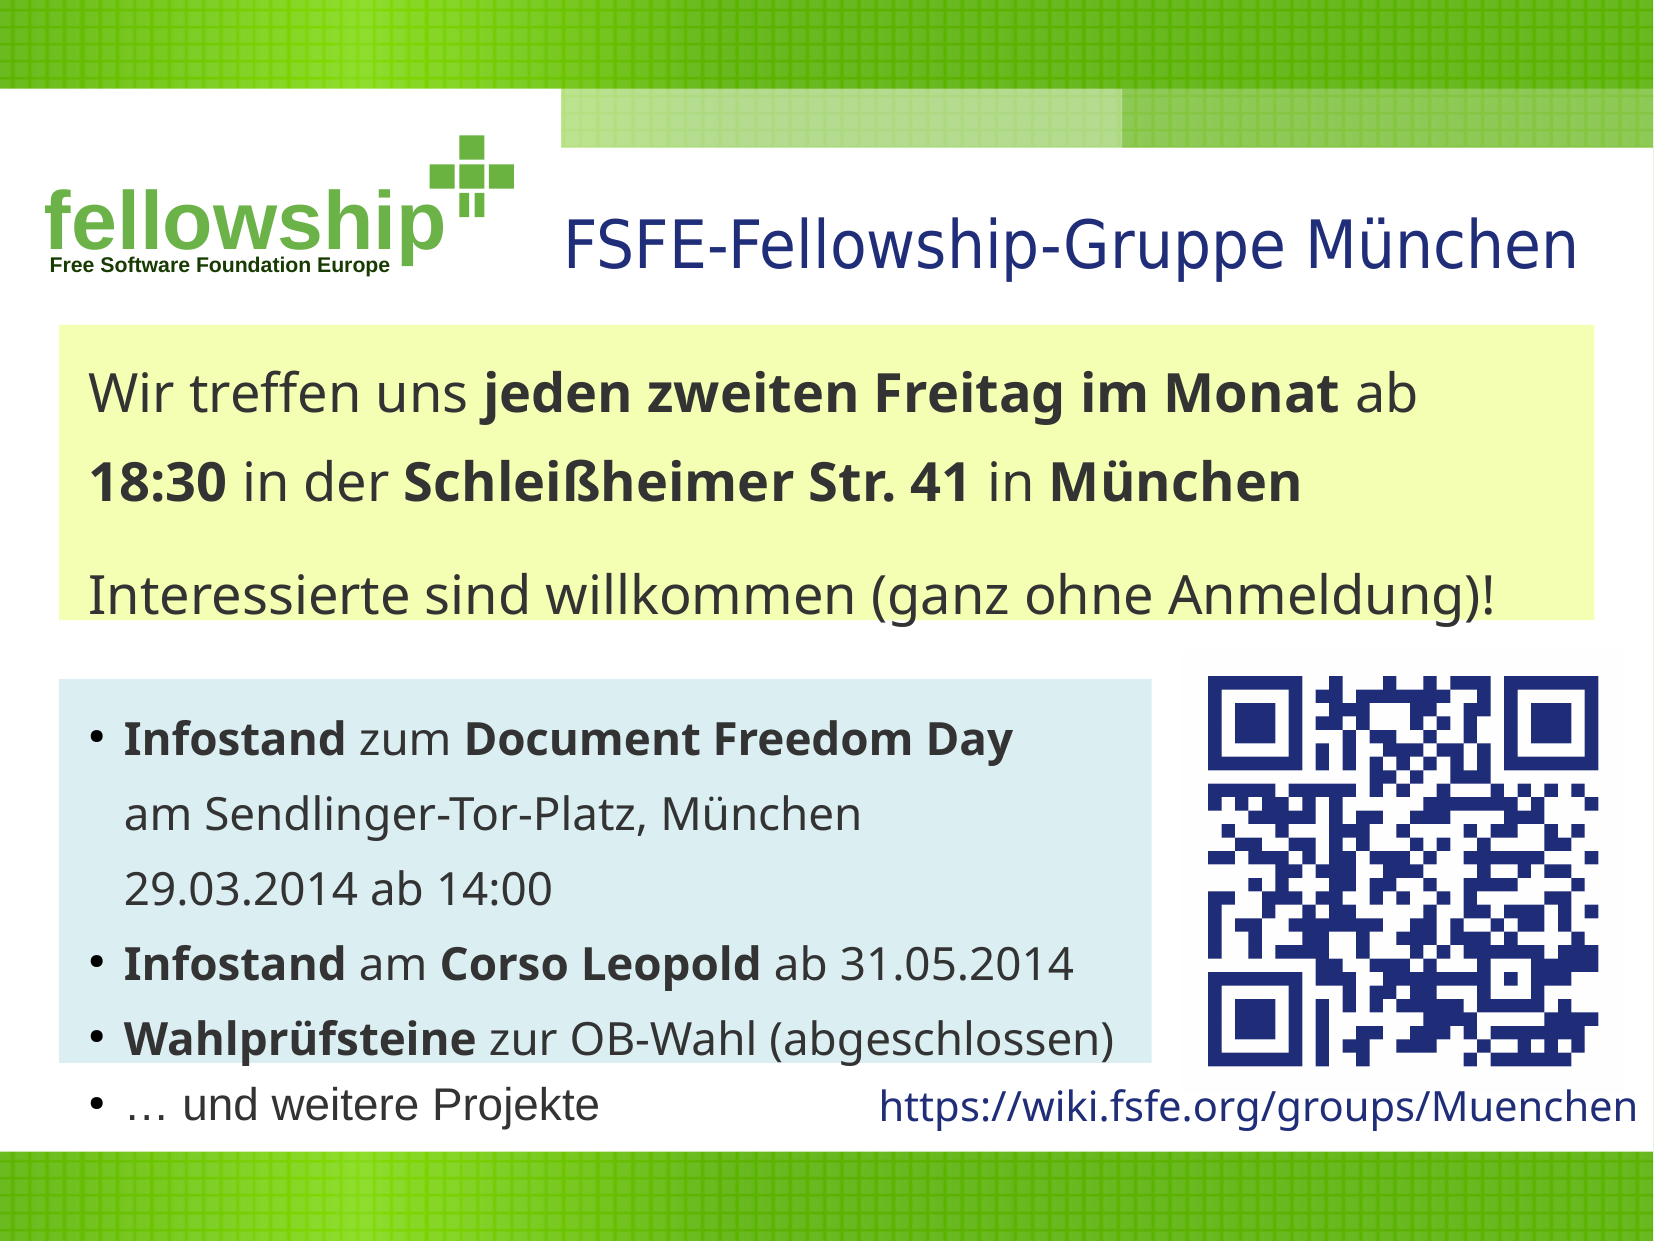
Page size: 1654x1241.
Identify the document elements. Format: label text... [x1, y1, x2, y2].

picture [45, 135, 514, 278]
picture [0, 0, 1654, 1241]
text_box Infostand zum Document Freedom Day am Sendlinger-Tor-Platz, München 29.03.2014 ab 14:00 Infostand am Corso Leopold ab 31.05.2014 Wahlprüfsteine zur OB-Wahl (abgeschlossen) … und weitere Projekte [59, 679, 1152, 1063]
text_box Wir treffen uns jeden zweiten Freitag im Monat ab 18:30 in der Schleißheimer Str. 41 in München Interessierte sind willkommen (ganz ohne Anmeldung)! [59, 324, 1595, 621]
picture [1181, 649, 1625, 1093]
text_box FSFE-Fellowship-Gruppe München [563, 206, 1581, 285]
text_box https://wiki.fsfe.org/groups/Muenchen [863, 1068, 1619, 1133]
